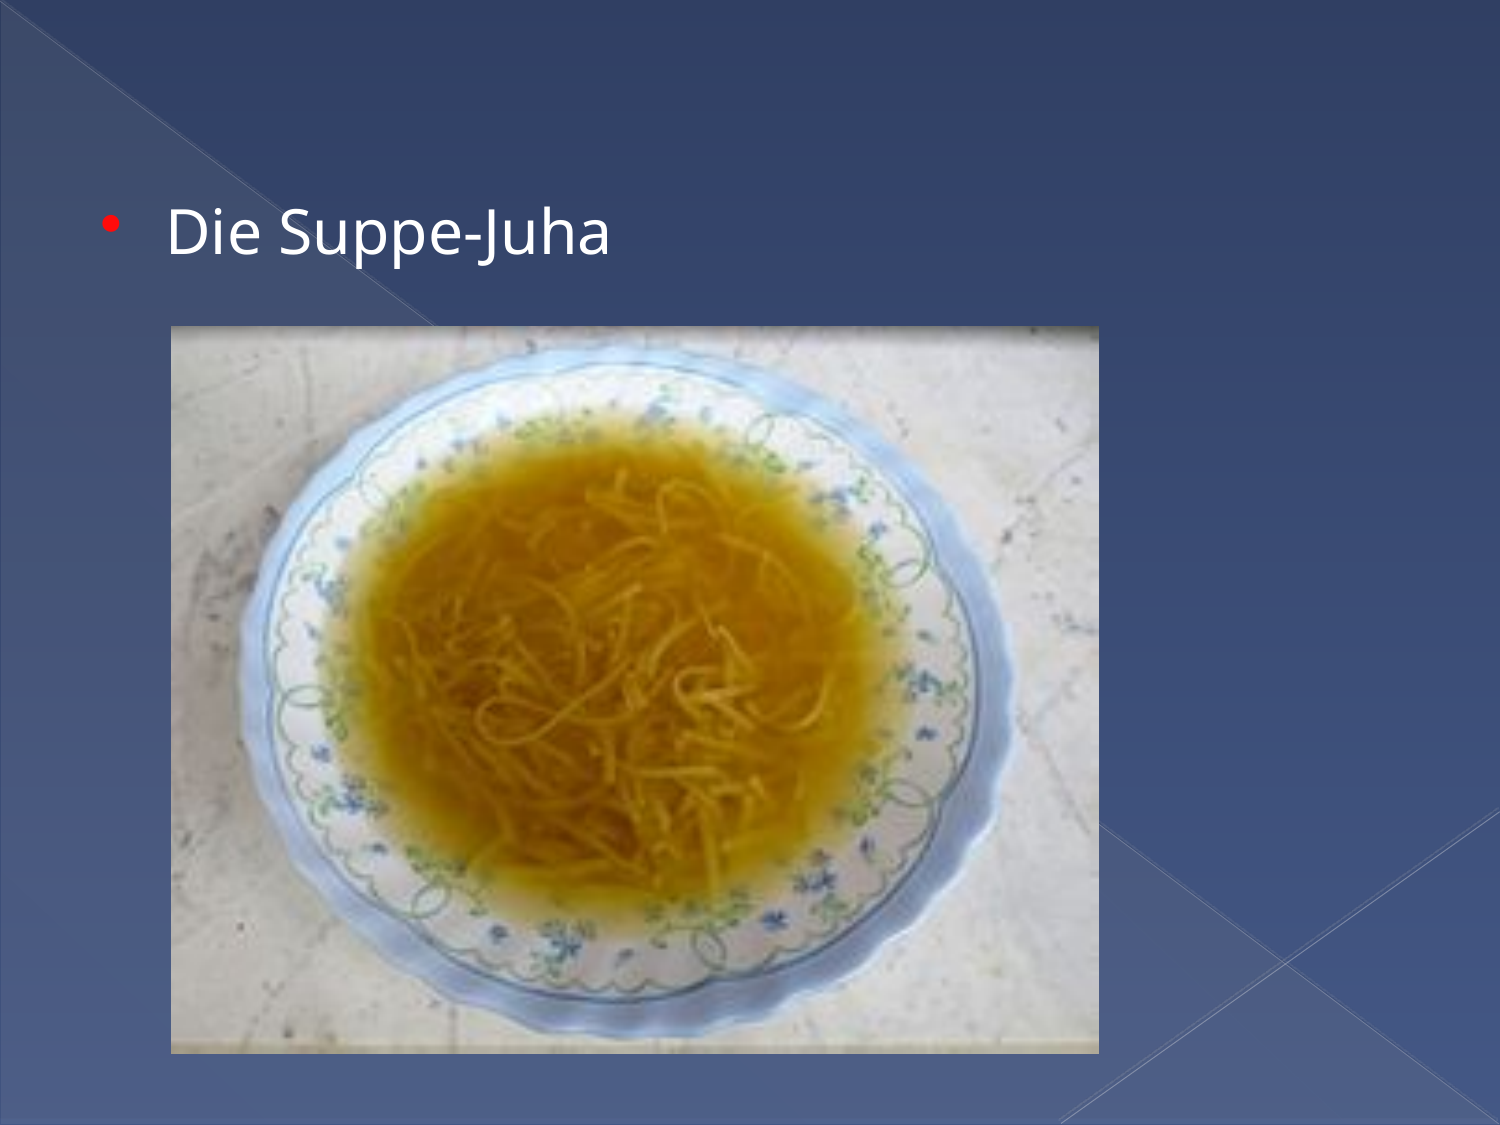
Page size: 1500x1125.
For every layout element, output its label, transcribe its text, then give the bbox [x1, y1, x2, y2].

list Die Suppe-Juha [76, 184, 1427, 935]
picture [171, 326, 1099, 1054]
